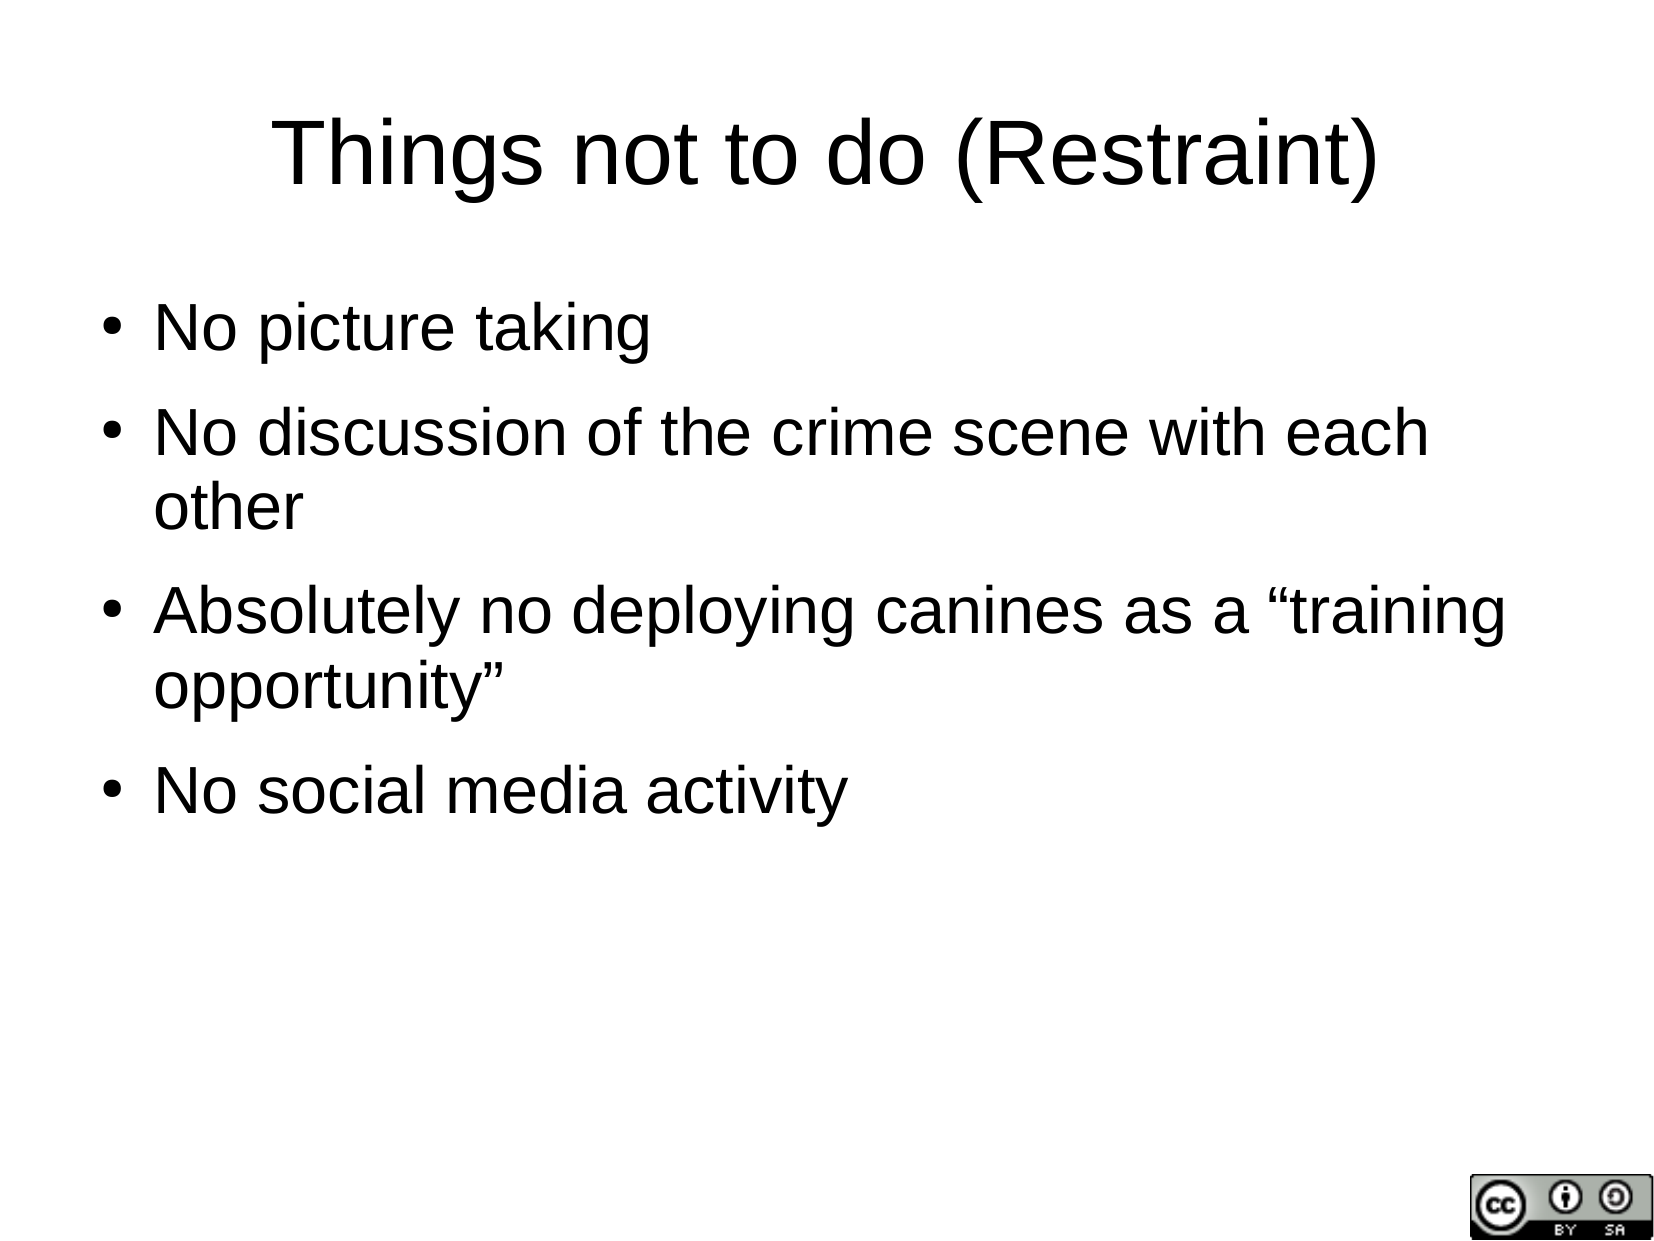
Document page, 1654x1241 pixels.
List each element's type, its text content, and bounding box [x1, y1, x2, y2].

title Things not to do (Restraint) [82, 49, 1571, 257]
picture [1470, 1174, 1654, 1240]
list No picture taking No discussion of the crime scene with each other Absolutely no deploying canines as a “training opportunity” No social media activity [82, 290, 1571, 1010]
